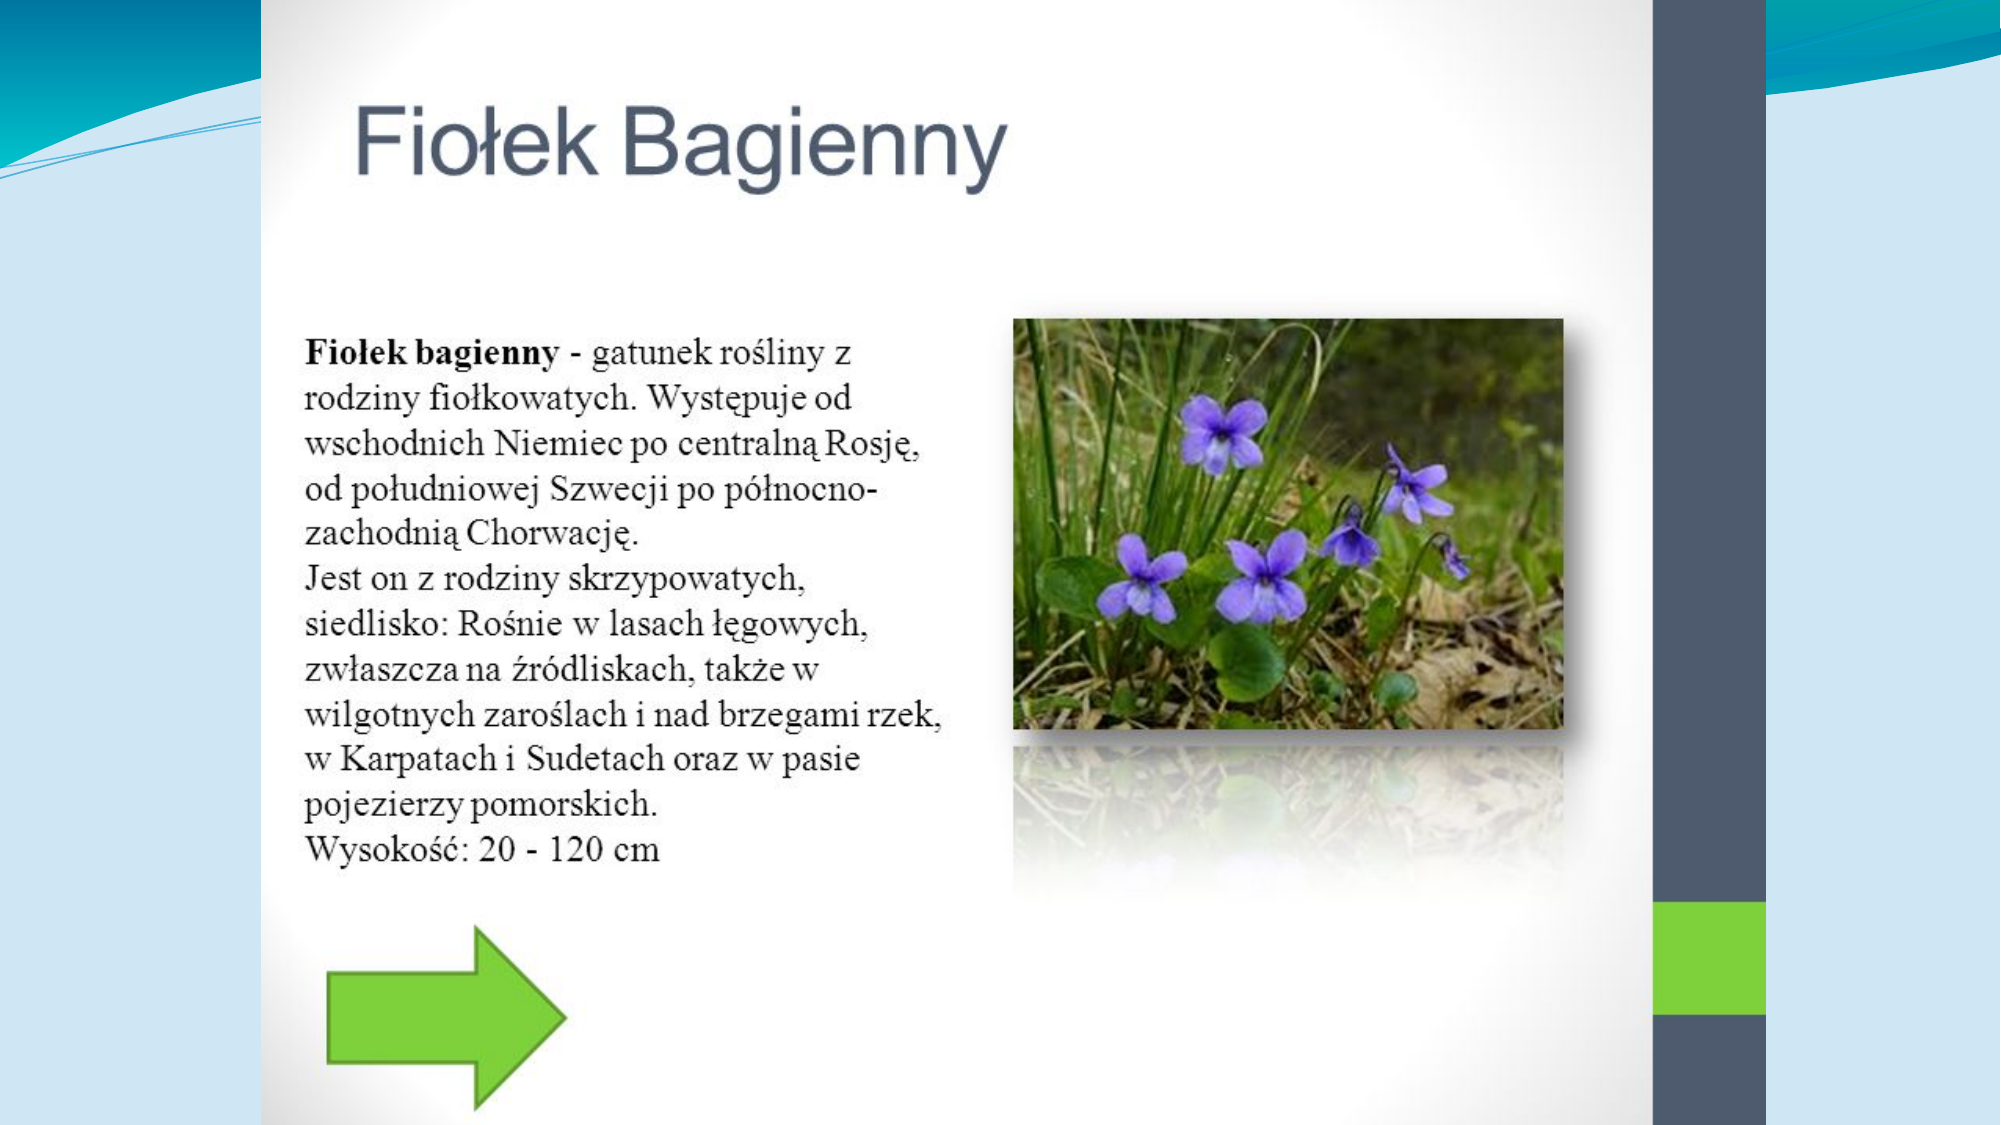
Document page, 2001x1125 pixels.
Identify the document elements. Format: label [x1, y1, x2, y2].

picture [261, 0, 1766, 1125]
